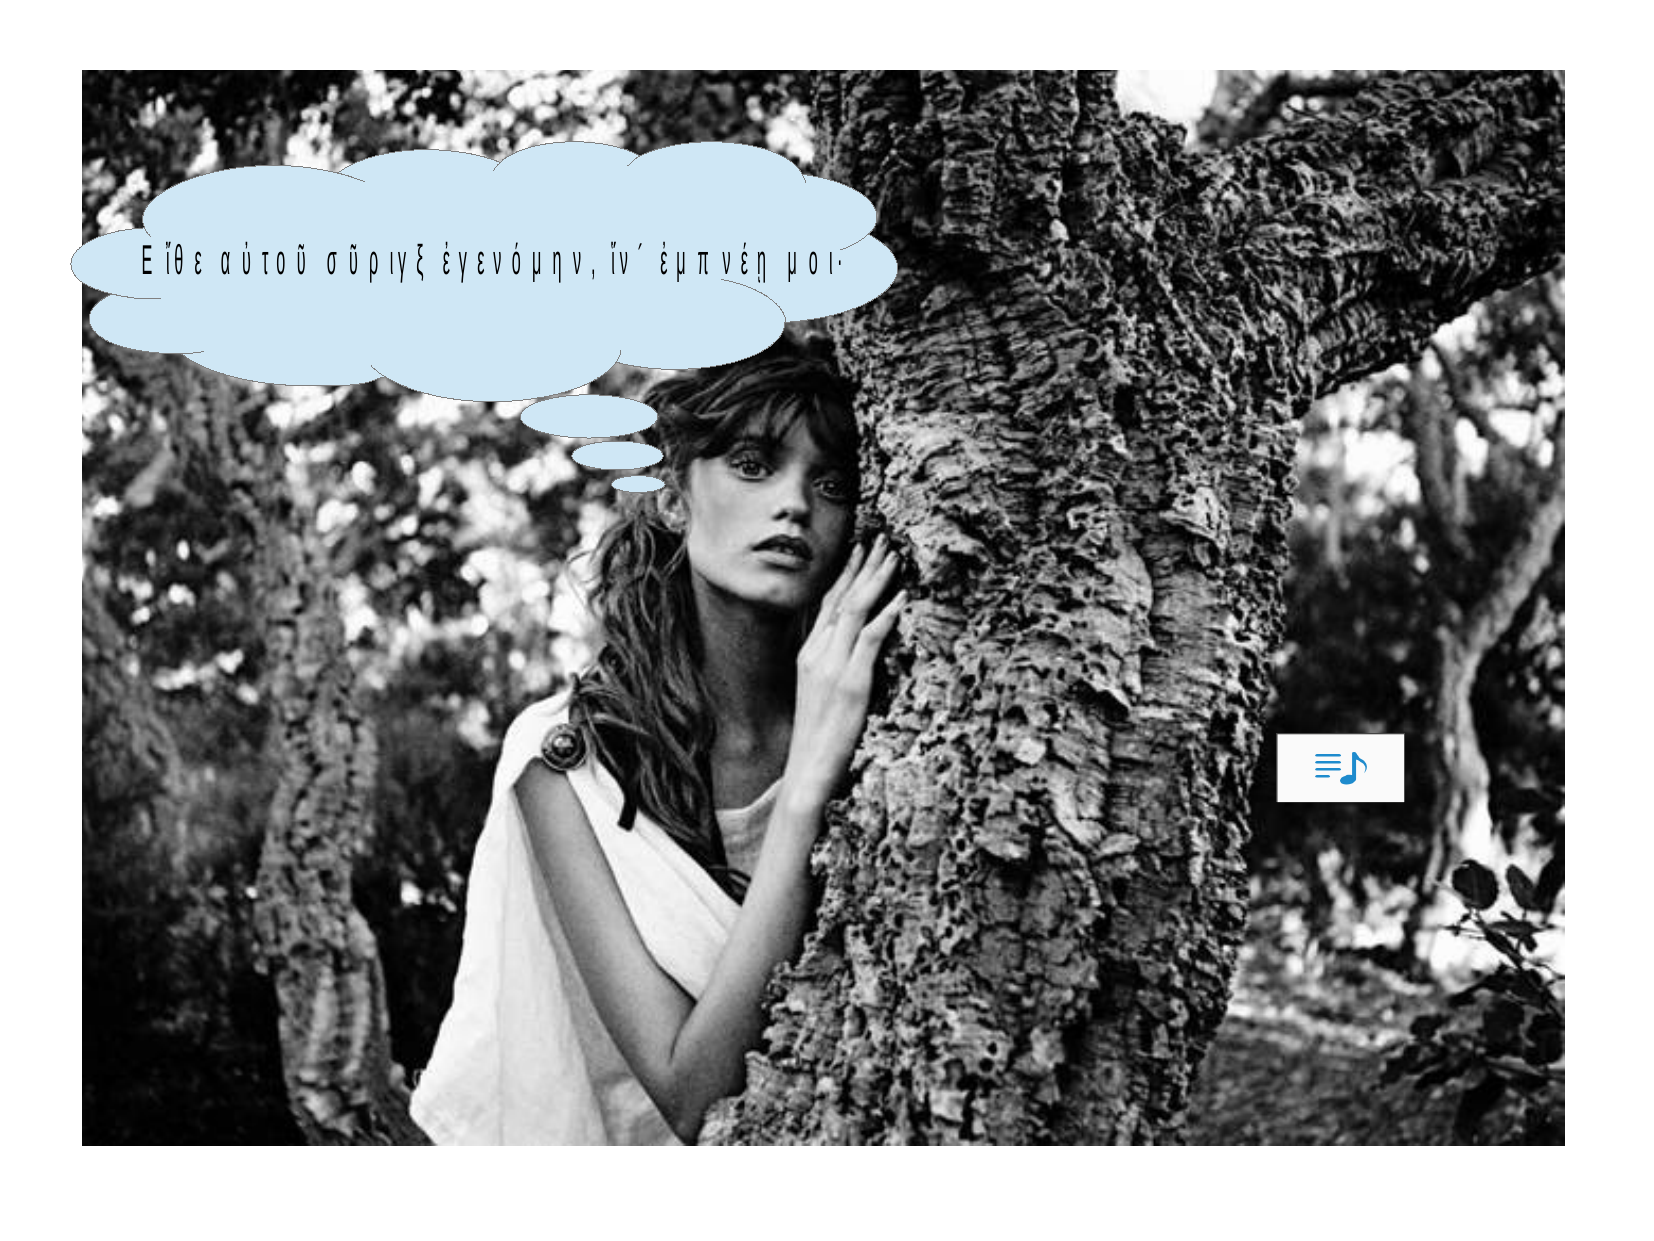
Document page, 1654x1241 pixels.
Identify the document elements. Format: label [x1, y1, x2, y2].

text_box [1275, 732, 1406, 804]
text_box [886, 245, 898, 291]
text_box [611, 475, 666, 493]
text_box [520, 394, 659, 439]
picture [82, 70, 1565, 1146]
text_box [571, 441, 664, 470]
text_box [70, 141, 877, 402]
